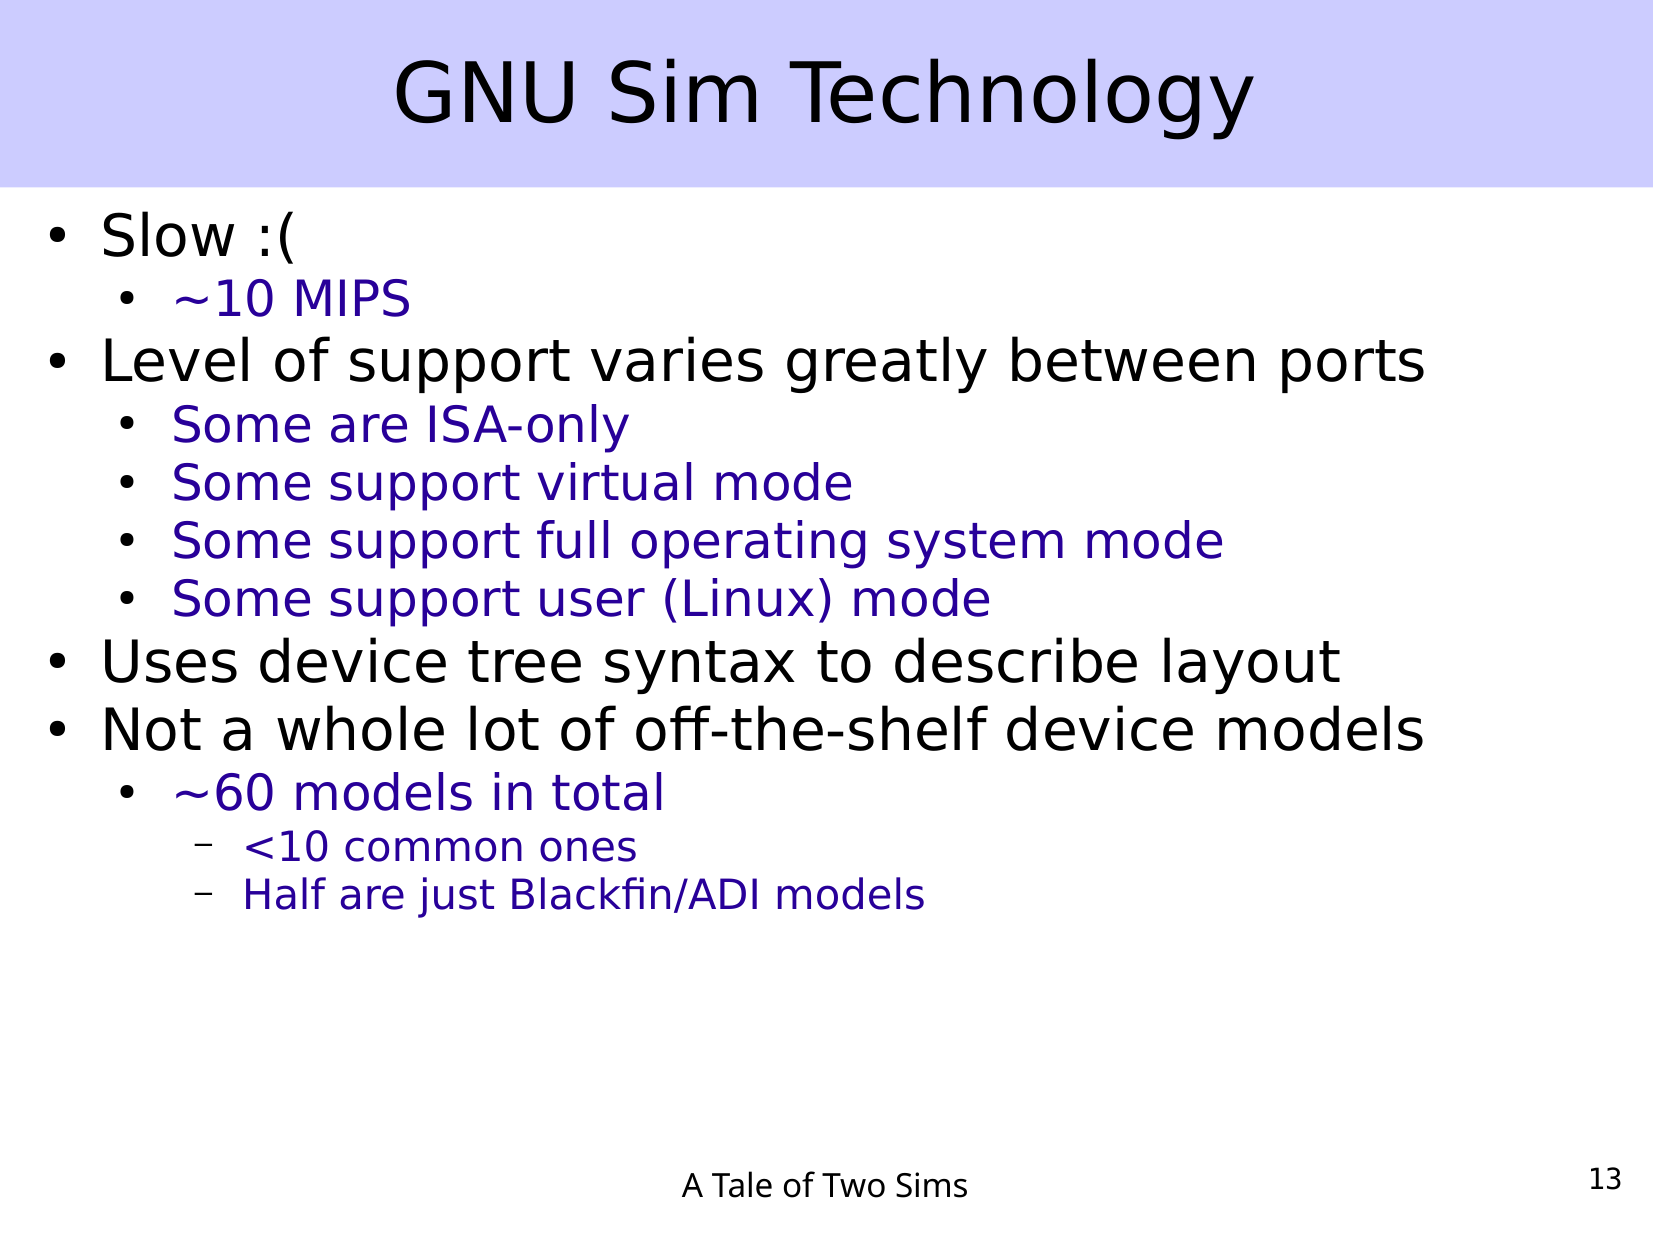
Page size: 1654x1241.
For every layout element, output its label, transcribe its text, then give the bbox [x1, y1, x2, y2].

list Slow :( ~10 MIPS Level of support varies greatly between ports Some are ISA-only Some support virtual mode Some support full operating system mode Some support user (Linux) mode Uses device tree syntax to describe layout Not a whole lot of off-the-shelf device models ~60 models in total <10 common ones Half are just Blackfin/ADI models [29, 201, 1620, 1151]
title GNU Sim Technology [0, 0, 1651, 188]
